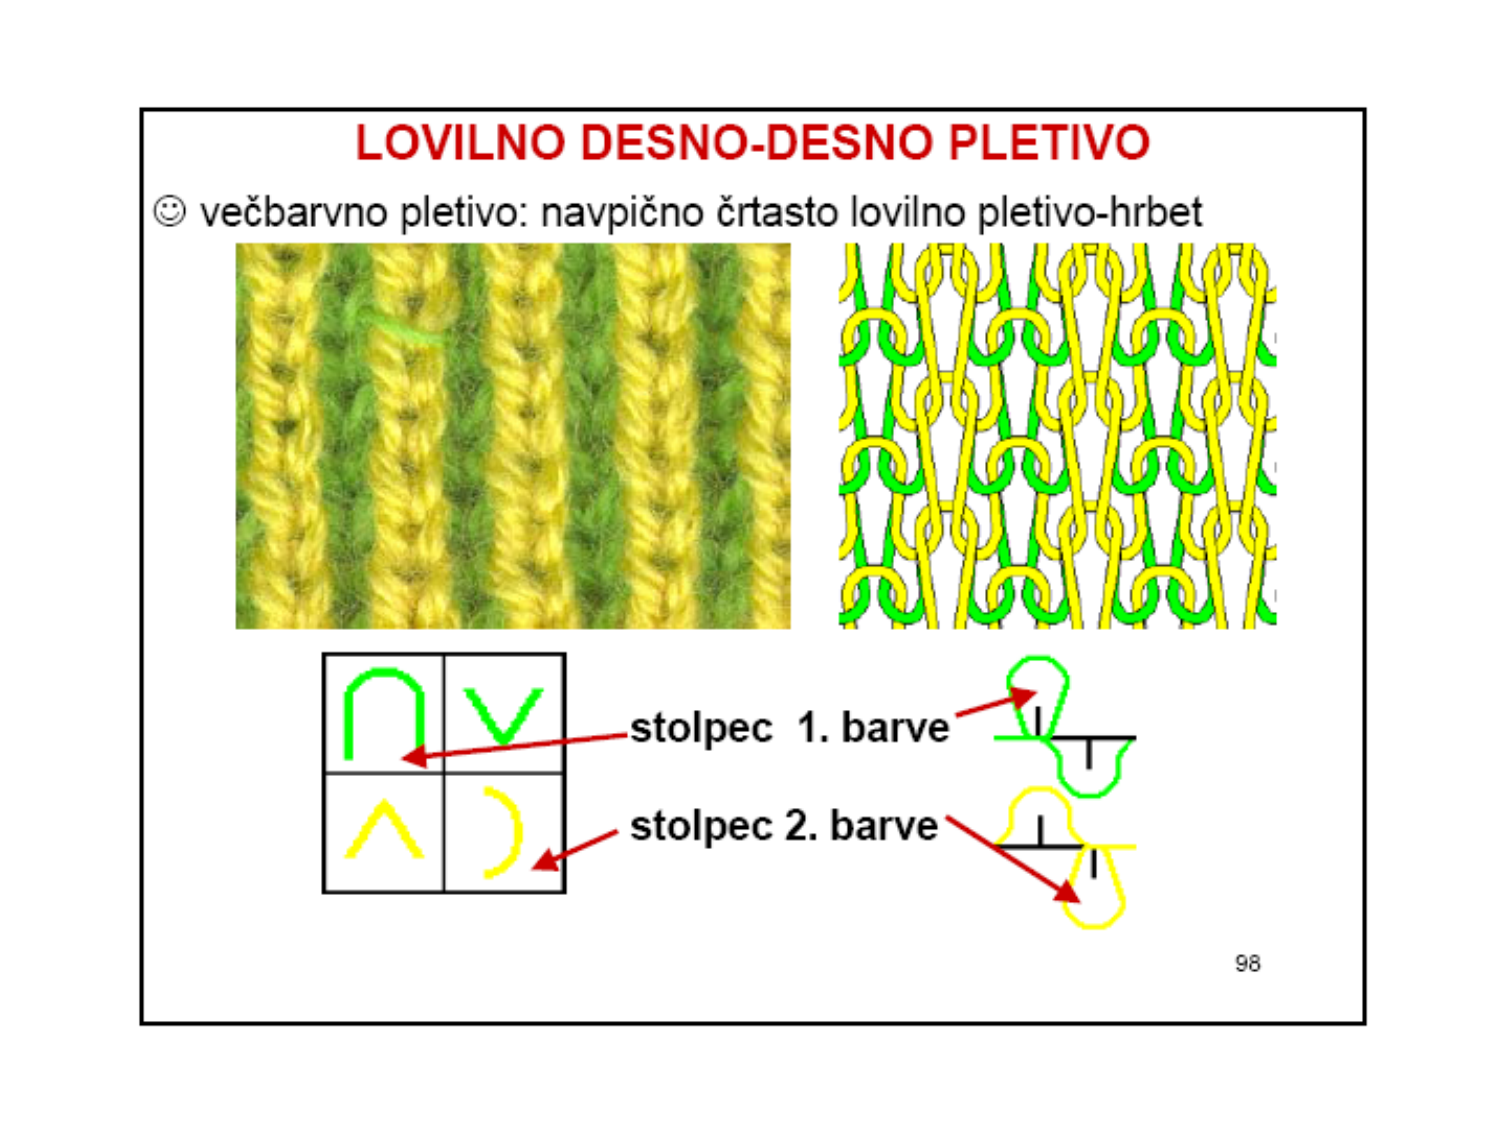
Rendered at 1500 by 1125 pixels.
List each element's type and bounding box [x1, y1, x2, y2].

picture [117, 85, 1382, 1041]
